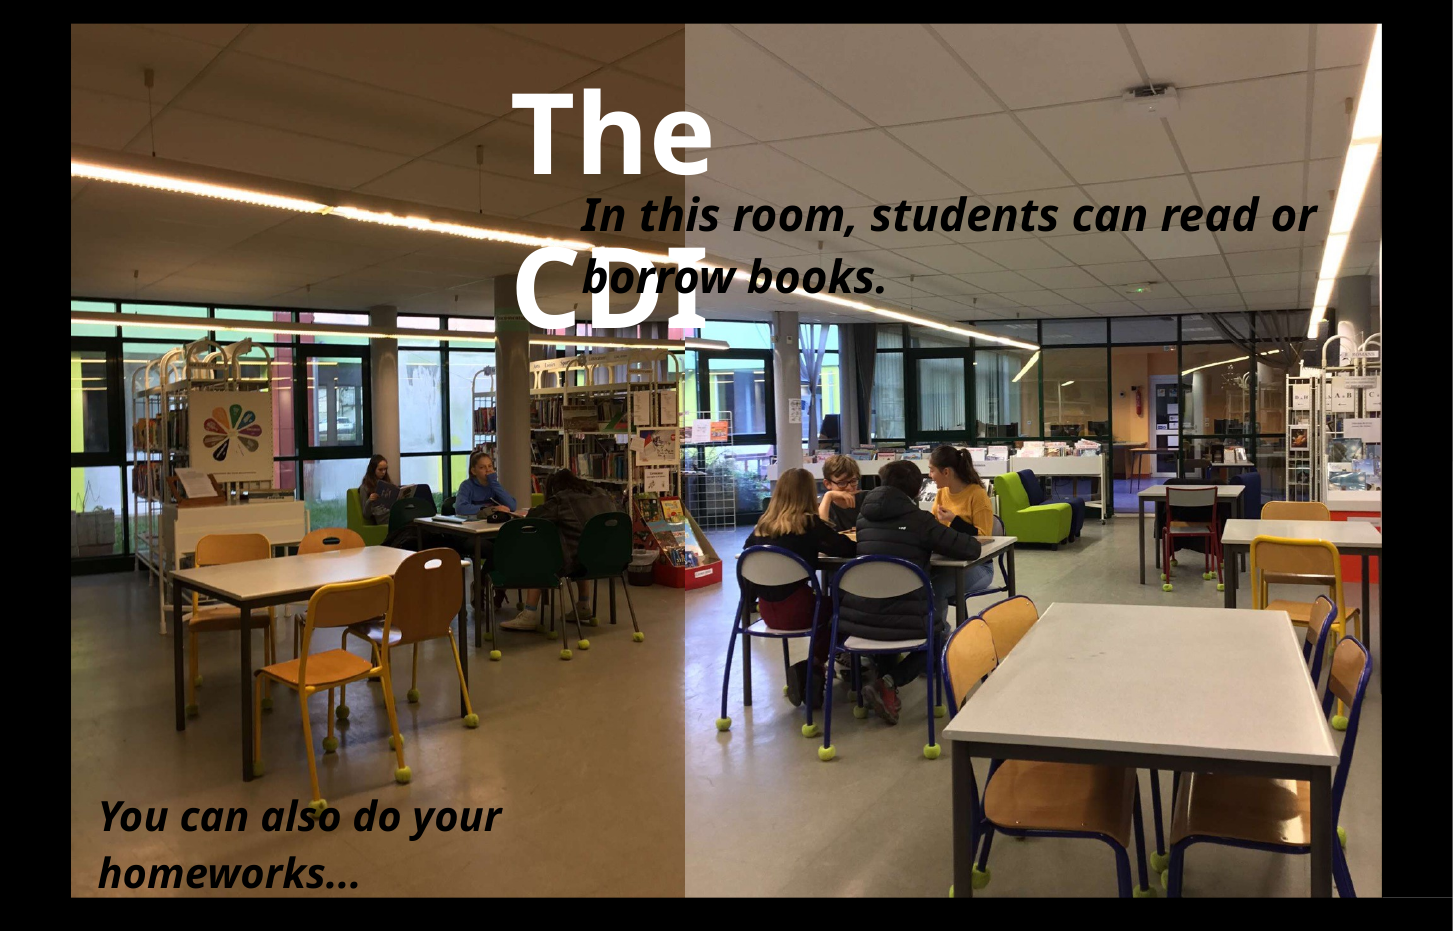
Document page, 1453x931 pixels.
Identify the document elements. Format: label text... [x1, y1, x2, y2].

text_box You can also do your homeworks... [82, 779, 544, 878]
text_box In this room, students can read or borrow books. [566, 174, 1359, 305]
text_box [0, 0, 1453, 931]
picture [71, 24, 1381, 897]
text_box The CDI [496, 47, 922, 175]
